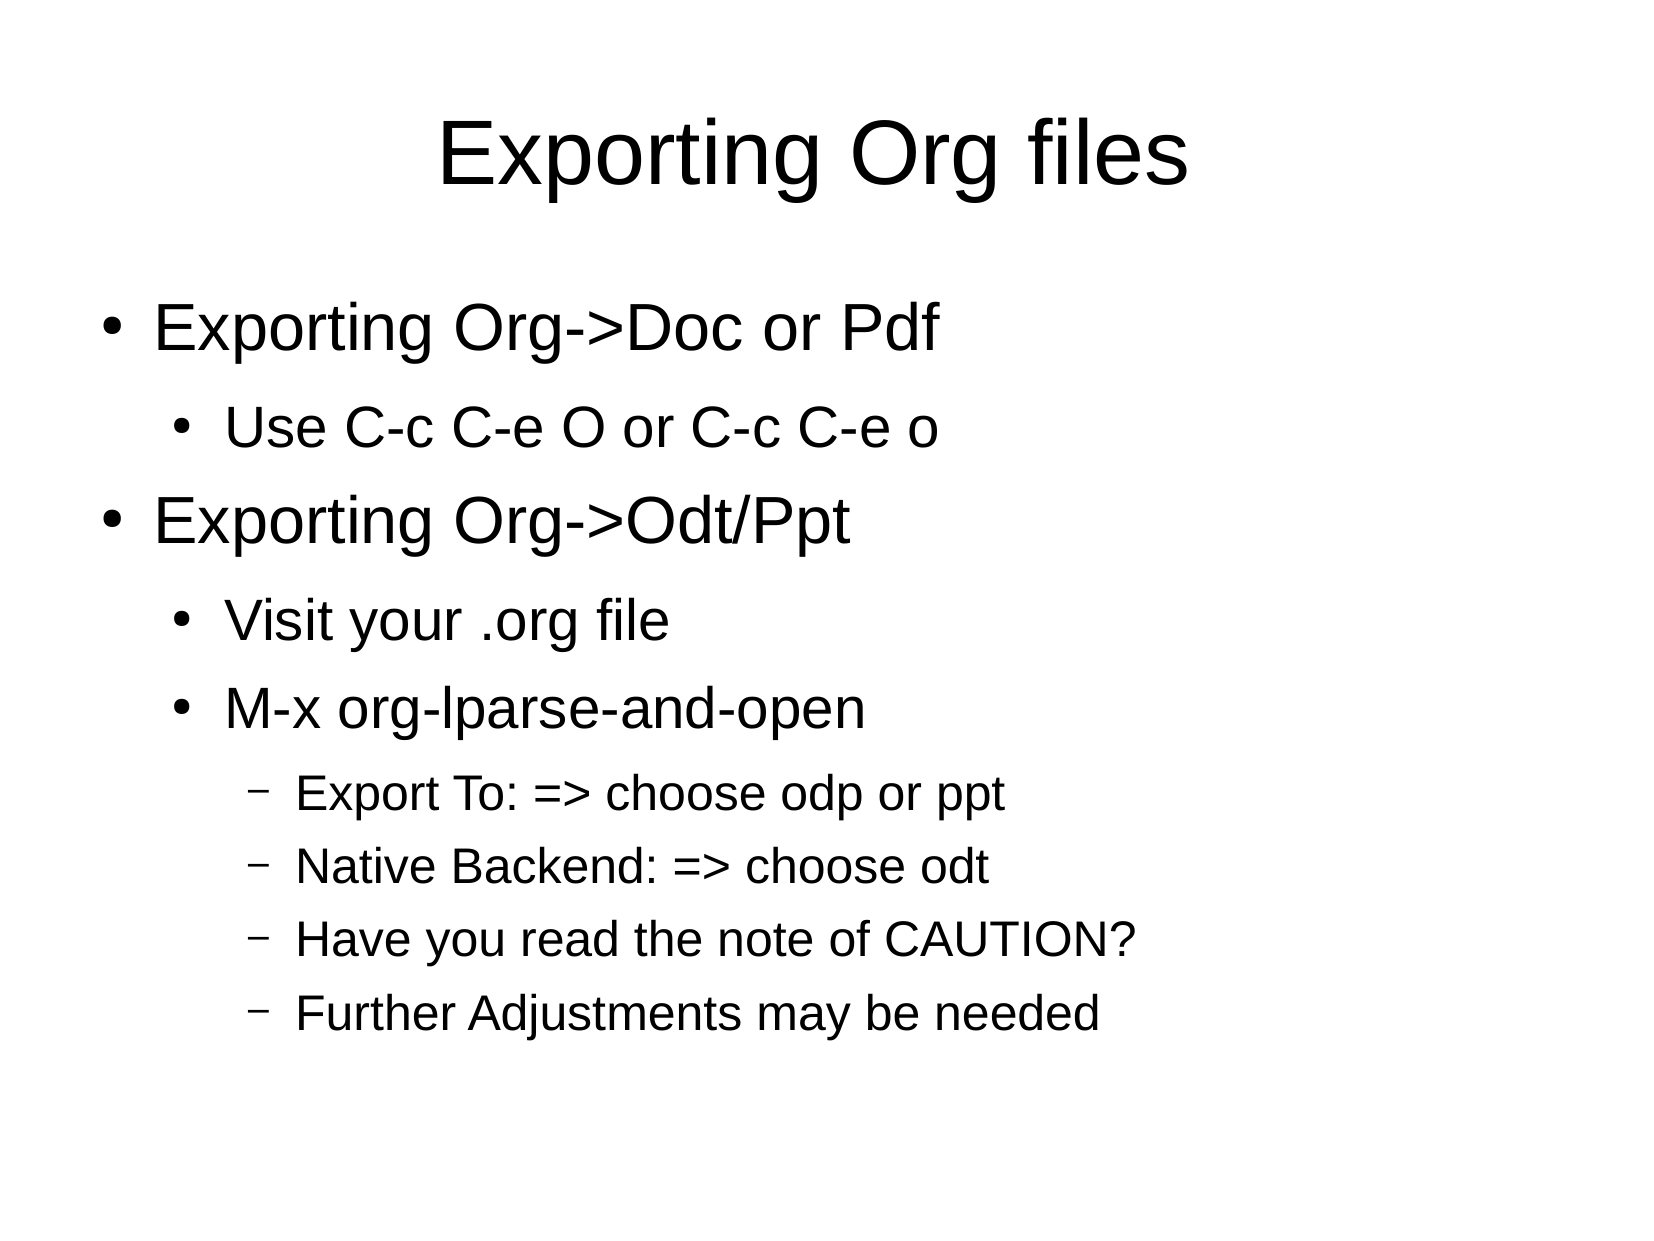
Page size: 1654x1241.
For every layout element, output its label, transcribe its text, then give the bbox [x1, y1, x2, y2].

list Exporting Org->Doc or Pdf Use C-c C-e O or C-c C-e o Exporting Org->Odt/Ppt Visit your .org file M-x org-lparse-and-open Export To: => choose odp or ppt Native Backend: => choose odt Have you read the note of CAUTION? Further Adjustments may be needed [82, 290, 1571, 1109]
title Exporting Org files [82, 49, 1571, 257]
